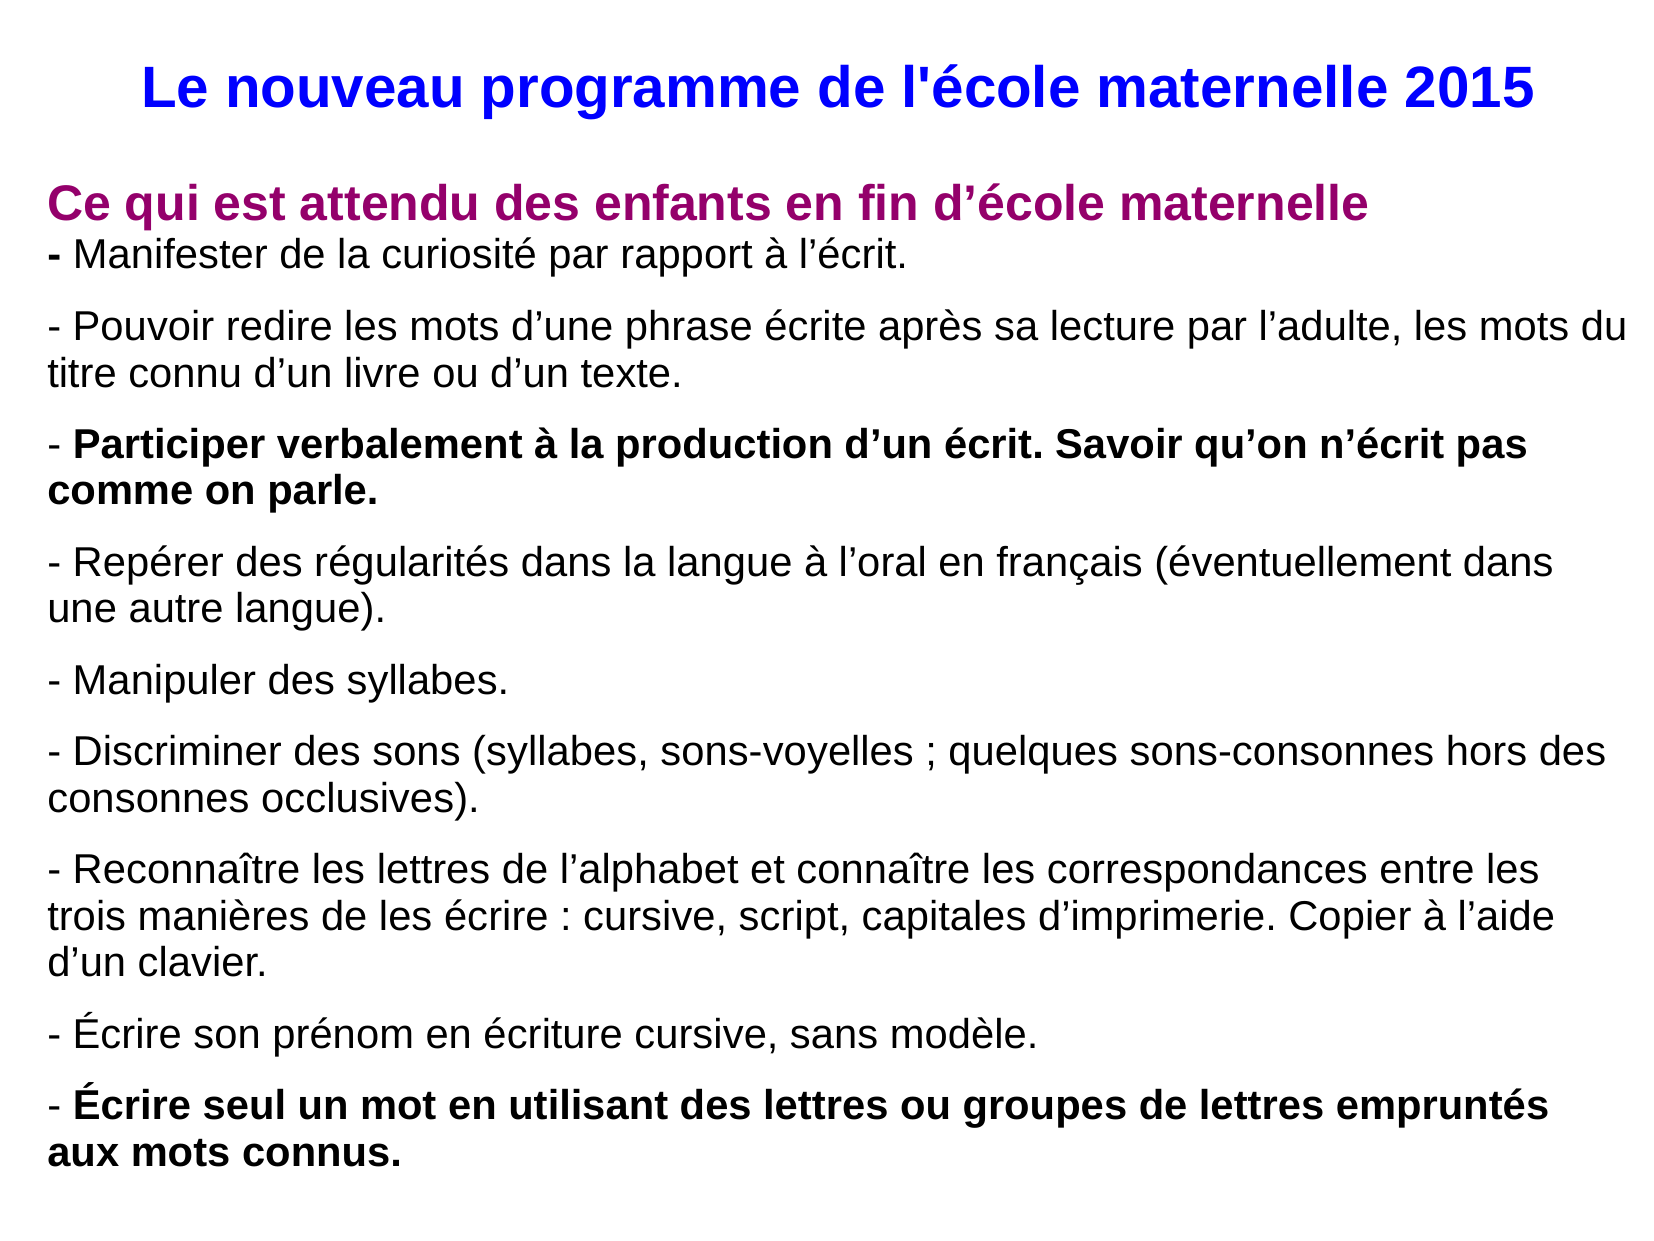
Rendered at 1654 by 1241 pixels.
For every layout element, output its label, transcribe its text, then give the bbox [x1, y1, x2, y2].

subtitle Le nouveau programme de l'école maternelle 2015 Ce qui est attendu des enfants en fin d’école maternelle - Manifester de la curiosité par rapport à l’écrit. - Pouvoir redire les mots d’une phrase écrite après sa lecture par l’adulte, les mots du titre connu d’un livre ou d’un texte. - Participer verbalement à la production d’un écrit. Savoir qu’on n’écrit pas comme on parle. - Repérer des régularités dans la langue à l’oral en français (éventuellement dans une autre langue). - Manipuler des syllabes. - Discriminer des sons (syllabes, sons-voyelles ; quelques sons-consonnes hors des consonnes occlusives). - Reconnaître les lettres de l’alphabet et connaître les correspondances entre les trois manières de les écrire : cursive, script, capitales d’imprimerie. Copier à l’aide d’un clavier. - Écrire son prénom en écriture cursive, sans modèle. - Écrire seul un mot en utilisant des lettres ou groupes de lettres empruntés aux mots connus. [47, 54, 1630, 1175]
